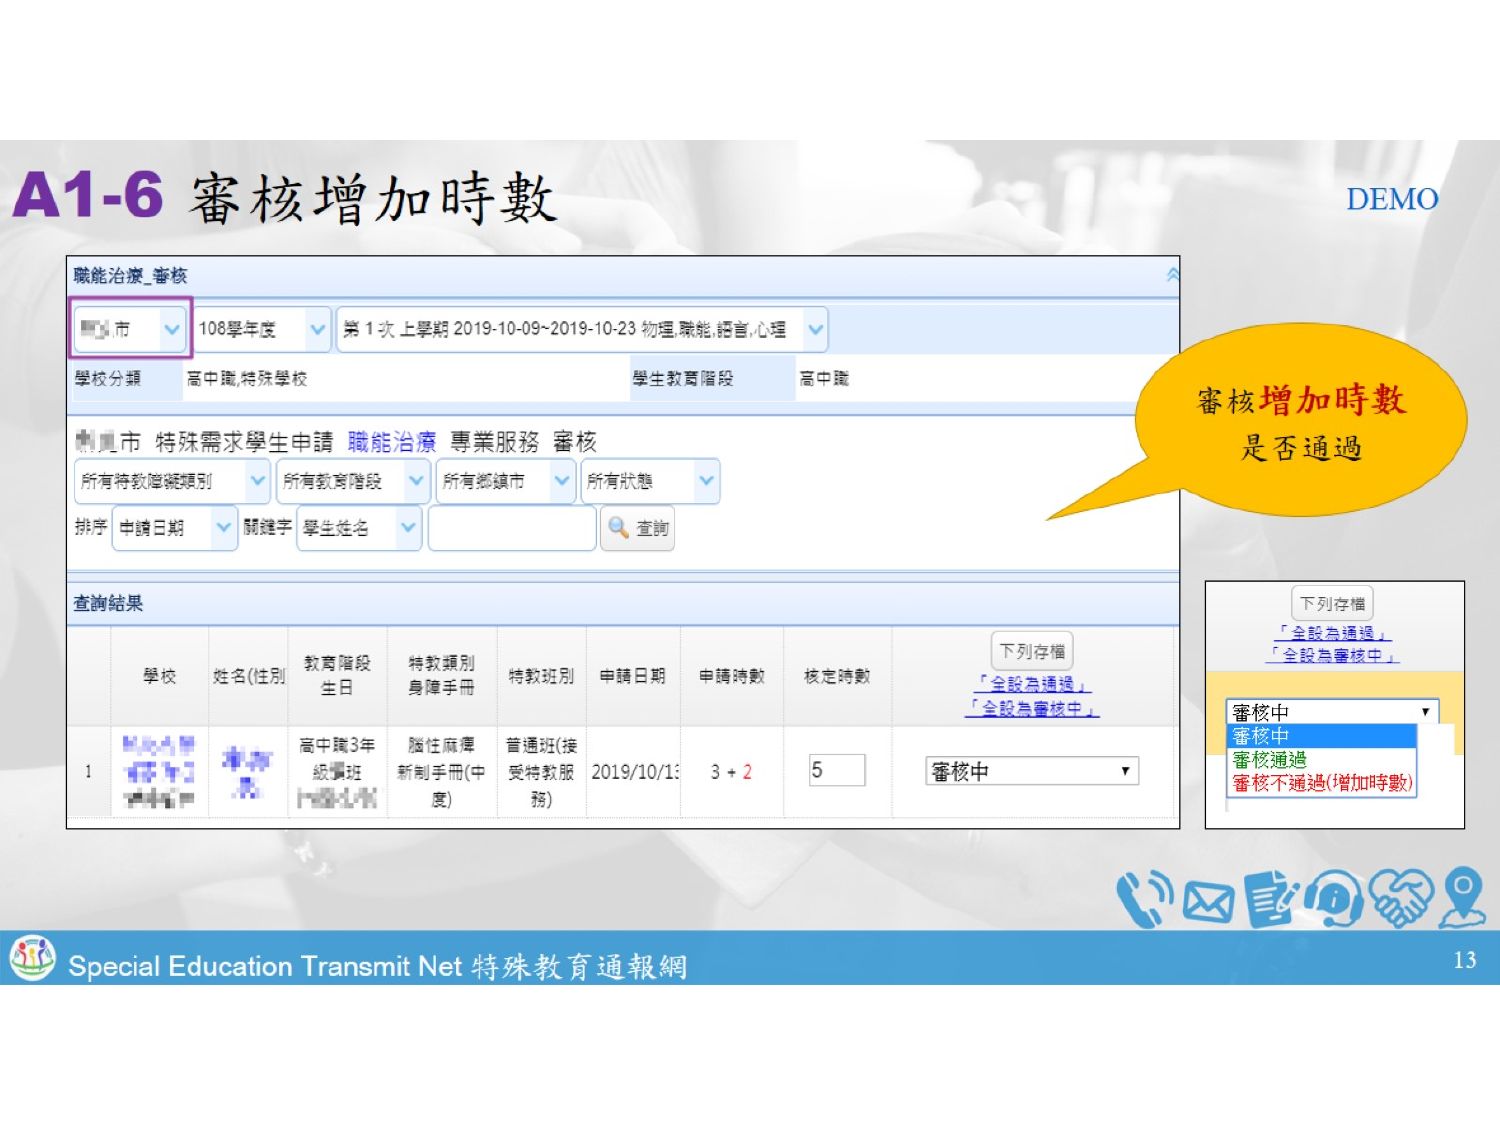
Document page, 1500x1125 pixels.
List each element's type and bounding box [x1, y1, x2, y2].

picture [0, 140, 1500, 985]
